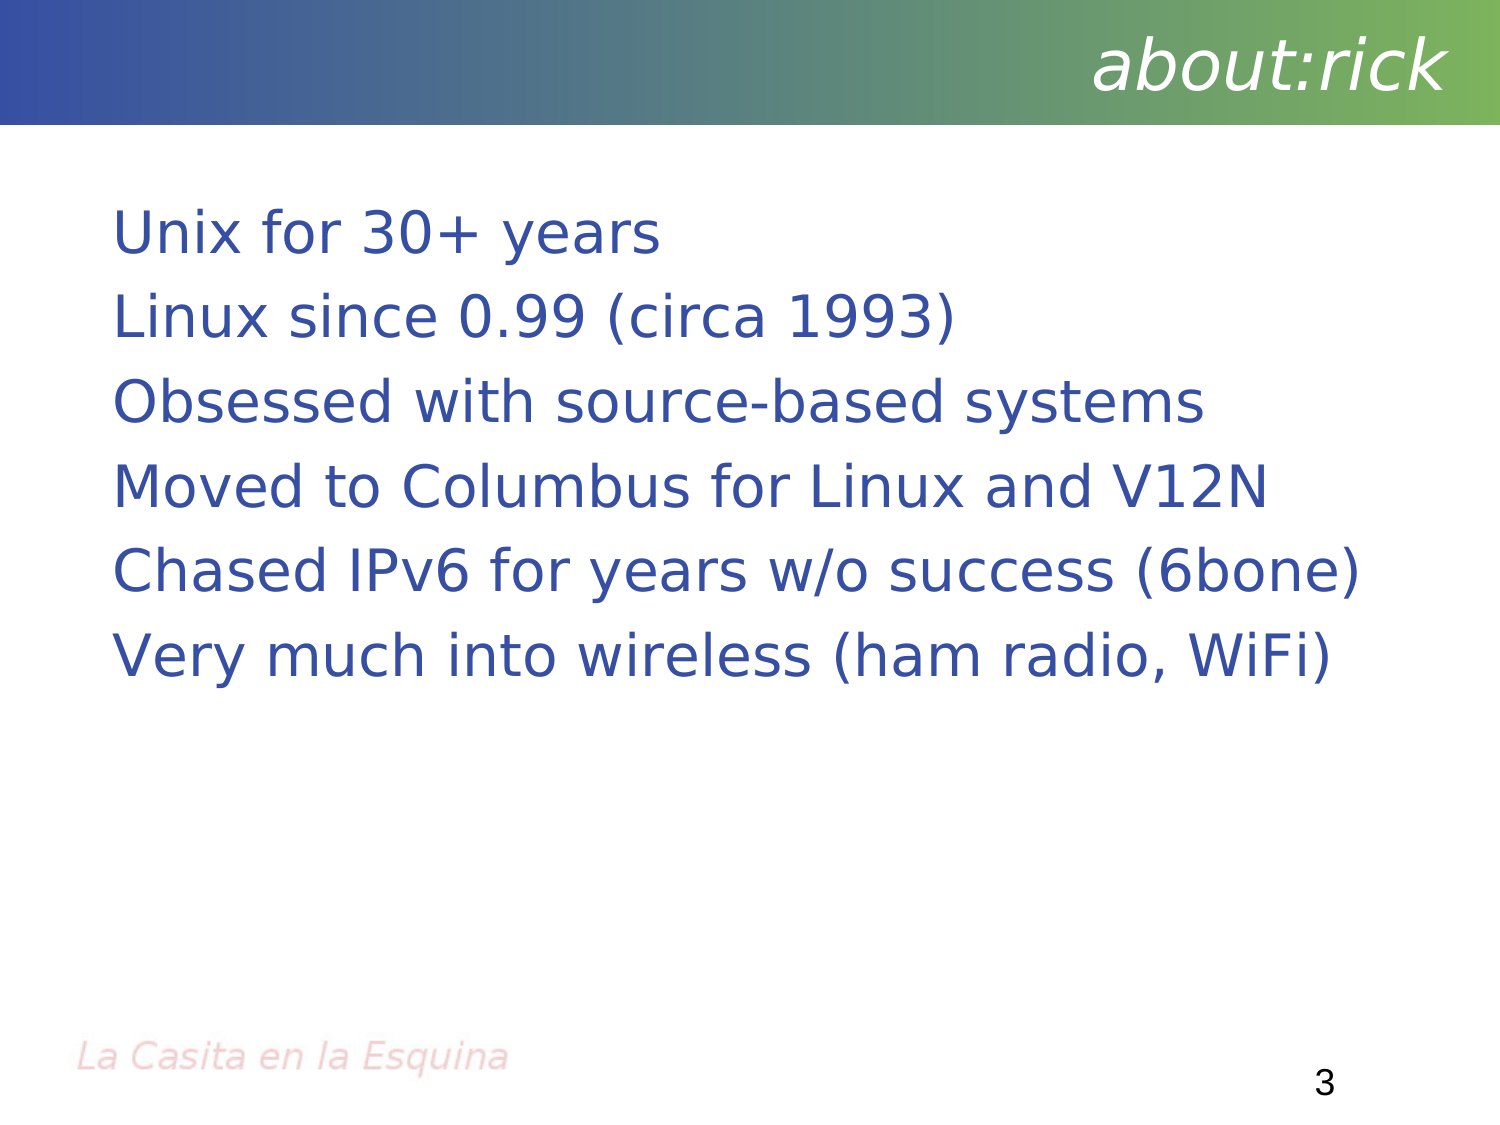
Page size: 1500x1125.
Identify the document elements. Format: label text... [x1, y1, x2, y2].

picture [45, 1019, 545, 1095]
title about:rick [62, 12, 1463, 113]
list Unix for 30+ years Linux since 0.99 (circa 1993) Obsessed with source-based systems Moved to Columbus for Linux and V12N Chased IPv6 for years w/o success (6bone) Very much into wireless (ham radio, WiFi) [70, 187, 1438, 949]
